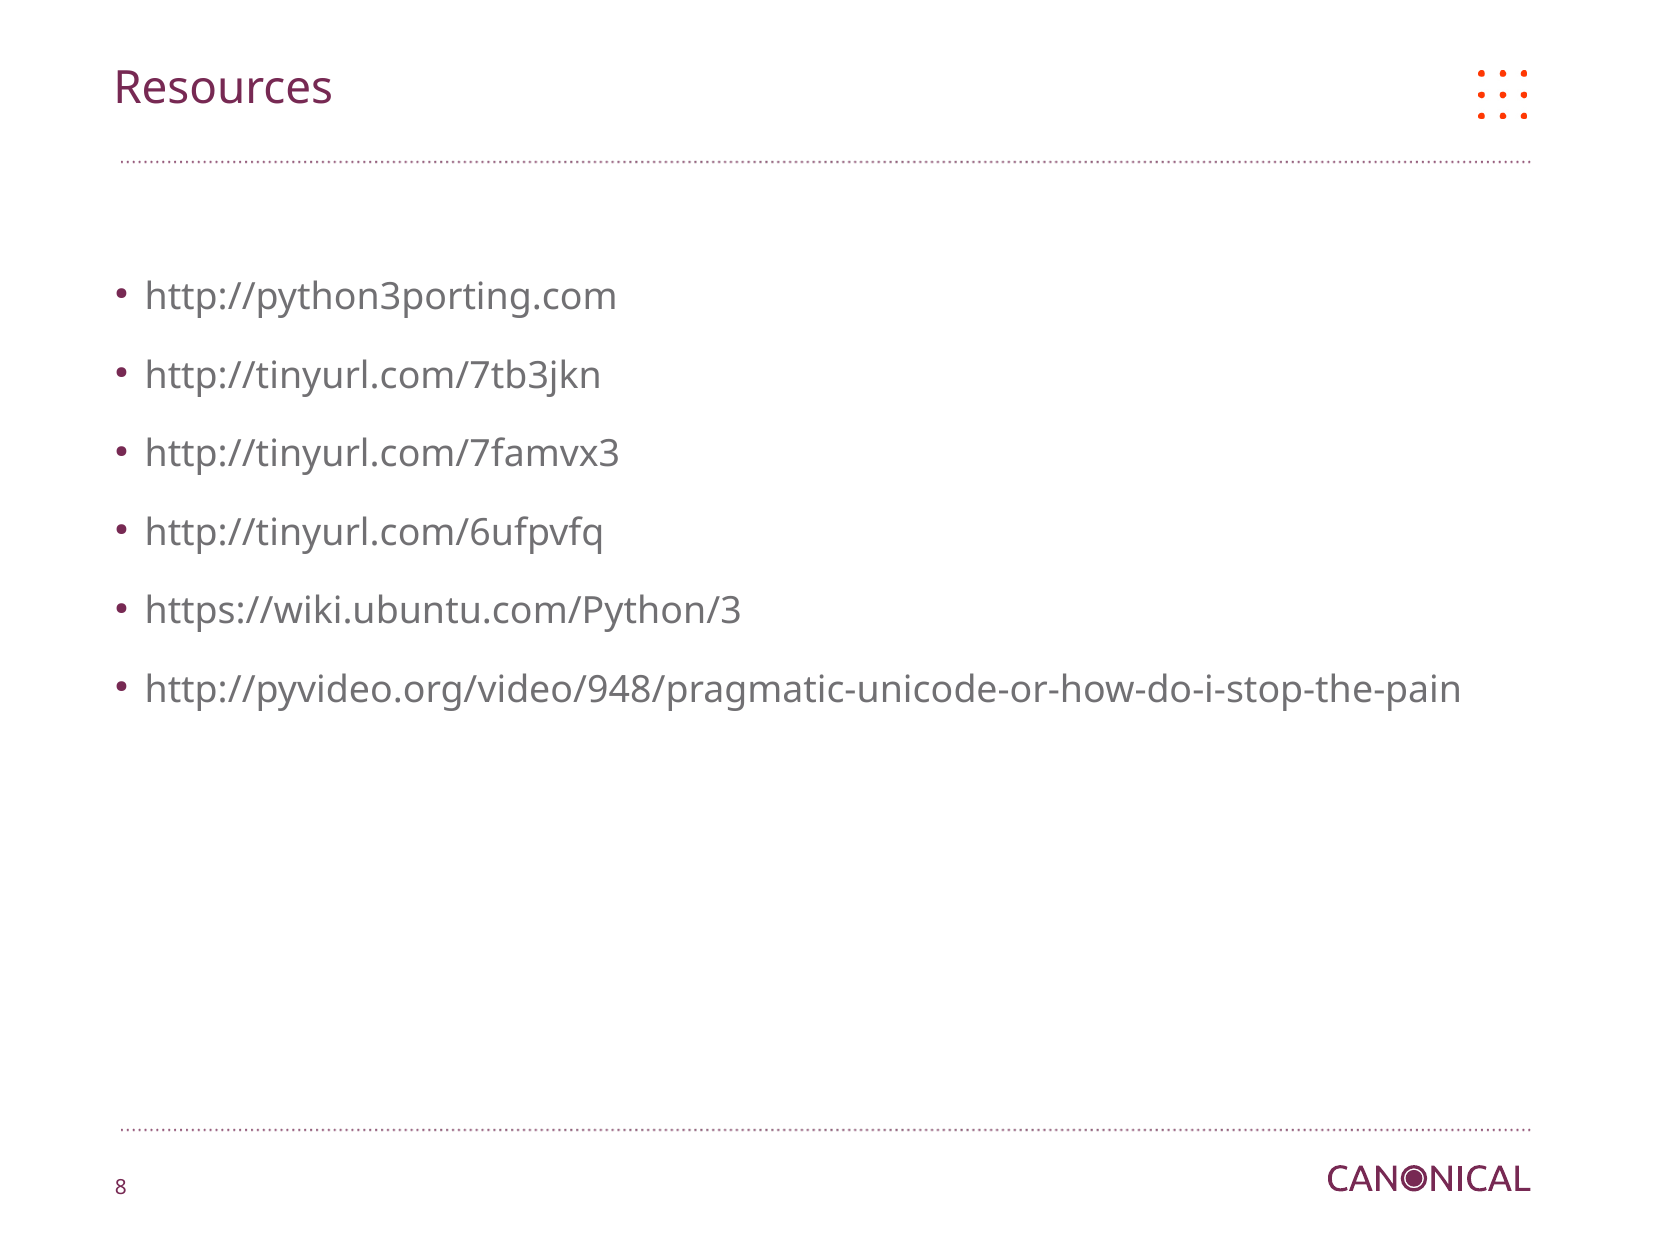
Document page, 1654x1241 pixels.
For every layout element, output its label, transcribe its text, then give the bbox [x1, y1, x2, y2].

picture [111, 1127, 1533, 1134]
picture [1478, 70, 1527, 119]
title Resources [113, 64, 1382, 107]
list http://python3porting.com http://tinyurl.com/7tb3jkn http://tinyurl.com/7famvx3 http://tinyurl.com/6ufpvfq https://wiki.ubuntu.com/Python/3 http://pyvideo.org/video/948/pragmatic-unicode-or-how-do-i-stop-the-pain [115, 256, 1540, 977]
picture [111, 159, 1533, 166]
